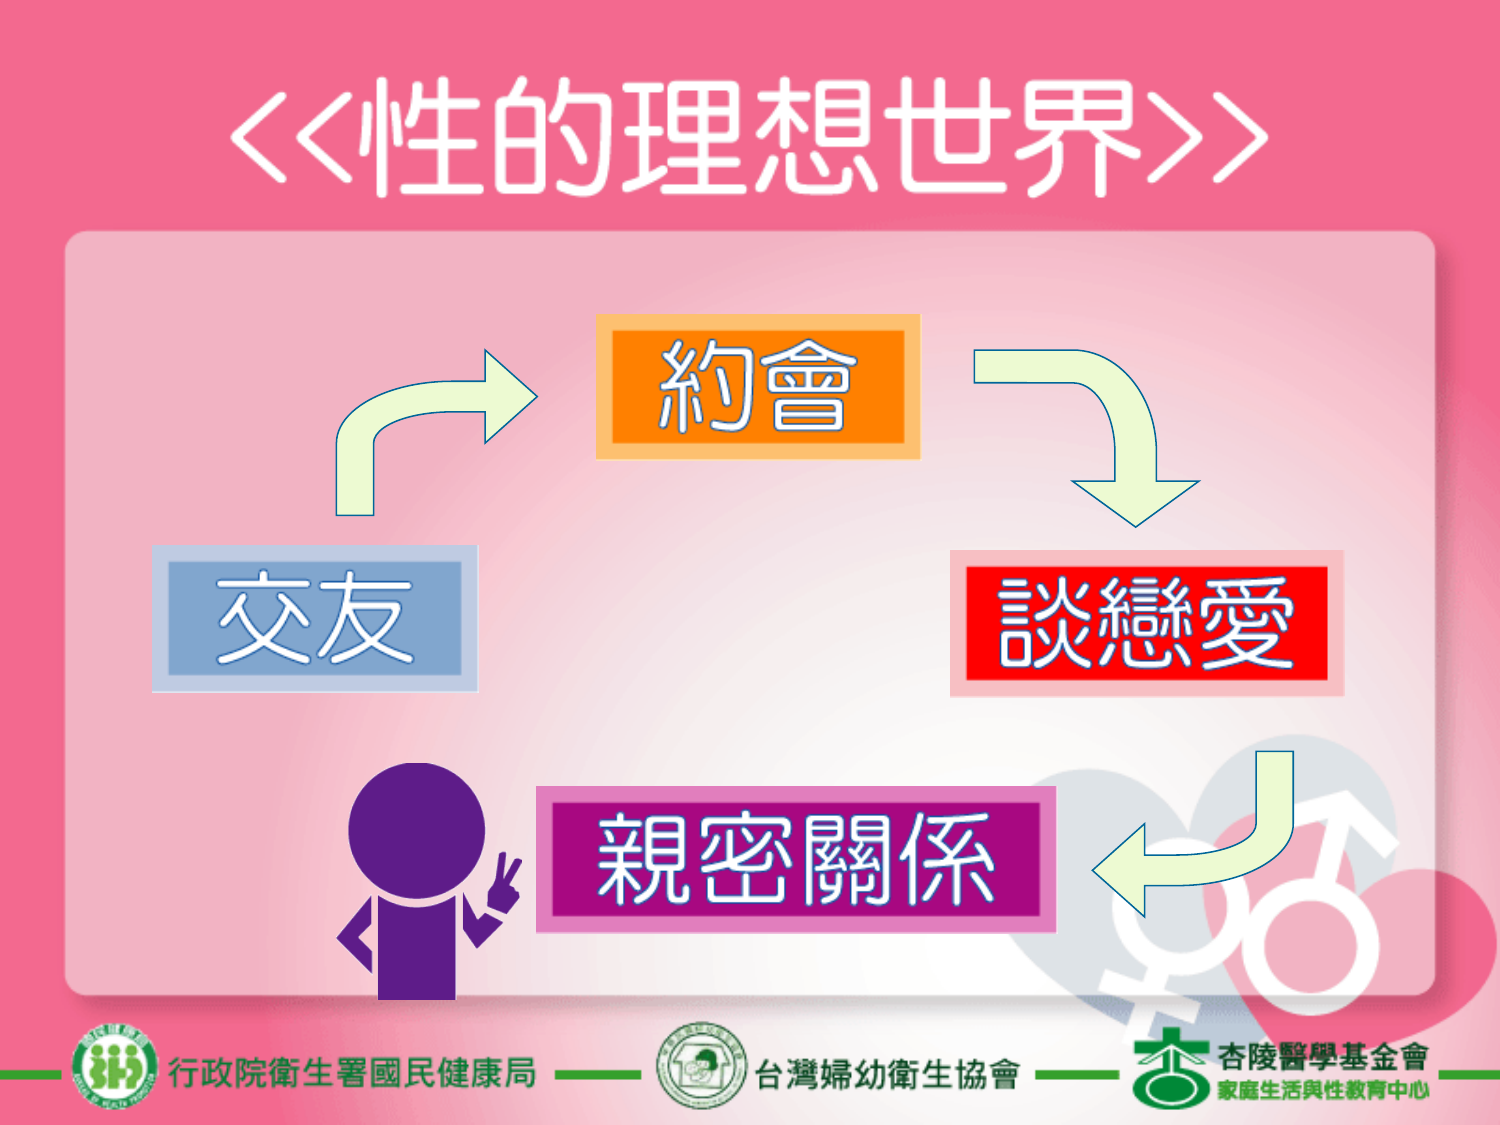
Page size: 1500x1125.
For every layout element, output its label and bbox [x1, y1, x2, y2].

text_box [974, 350, 1199, 528]
text_box [1092, 751, 1294, 917]
picture [0, 0, 1500, 1125]
text_box [336, 350, 538, 516]
